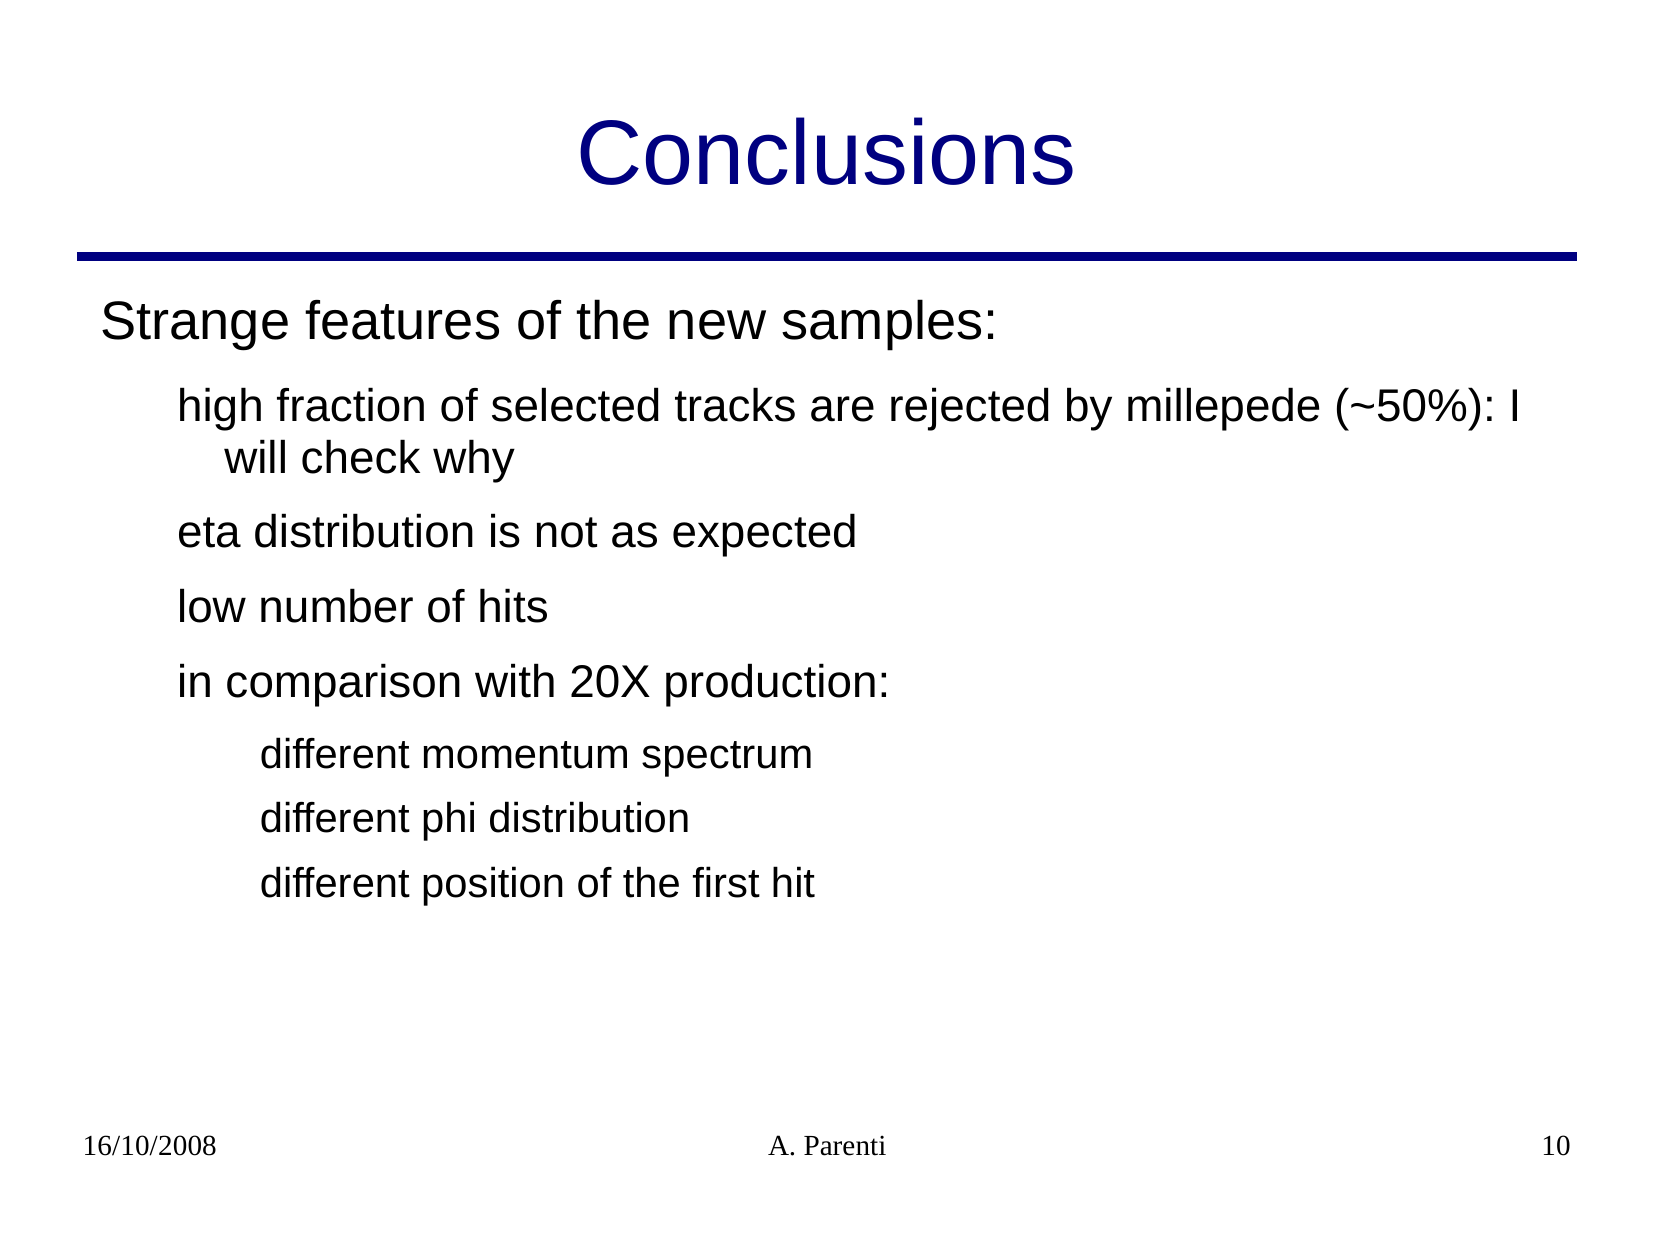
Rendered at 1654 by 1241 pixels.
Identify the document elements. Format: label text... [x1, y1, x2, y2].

list Strange features of the new samples: high fraction of selected tracks are rejected by millepede (~50%): I will check why eta distribution is not as expected low number of hits in comparison with 20X production: different momentum spectrum different phi distribution different position of the first hit [82, 290, 1571, 1109]
title Conclusions [82, 49, 1571, 257]
